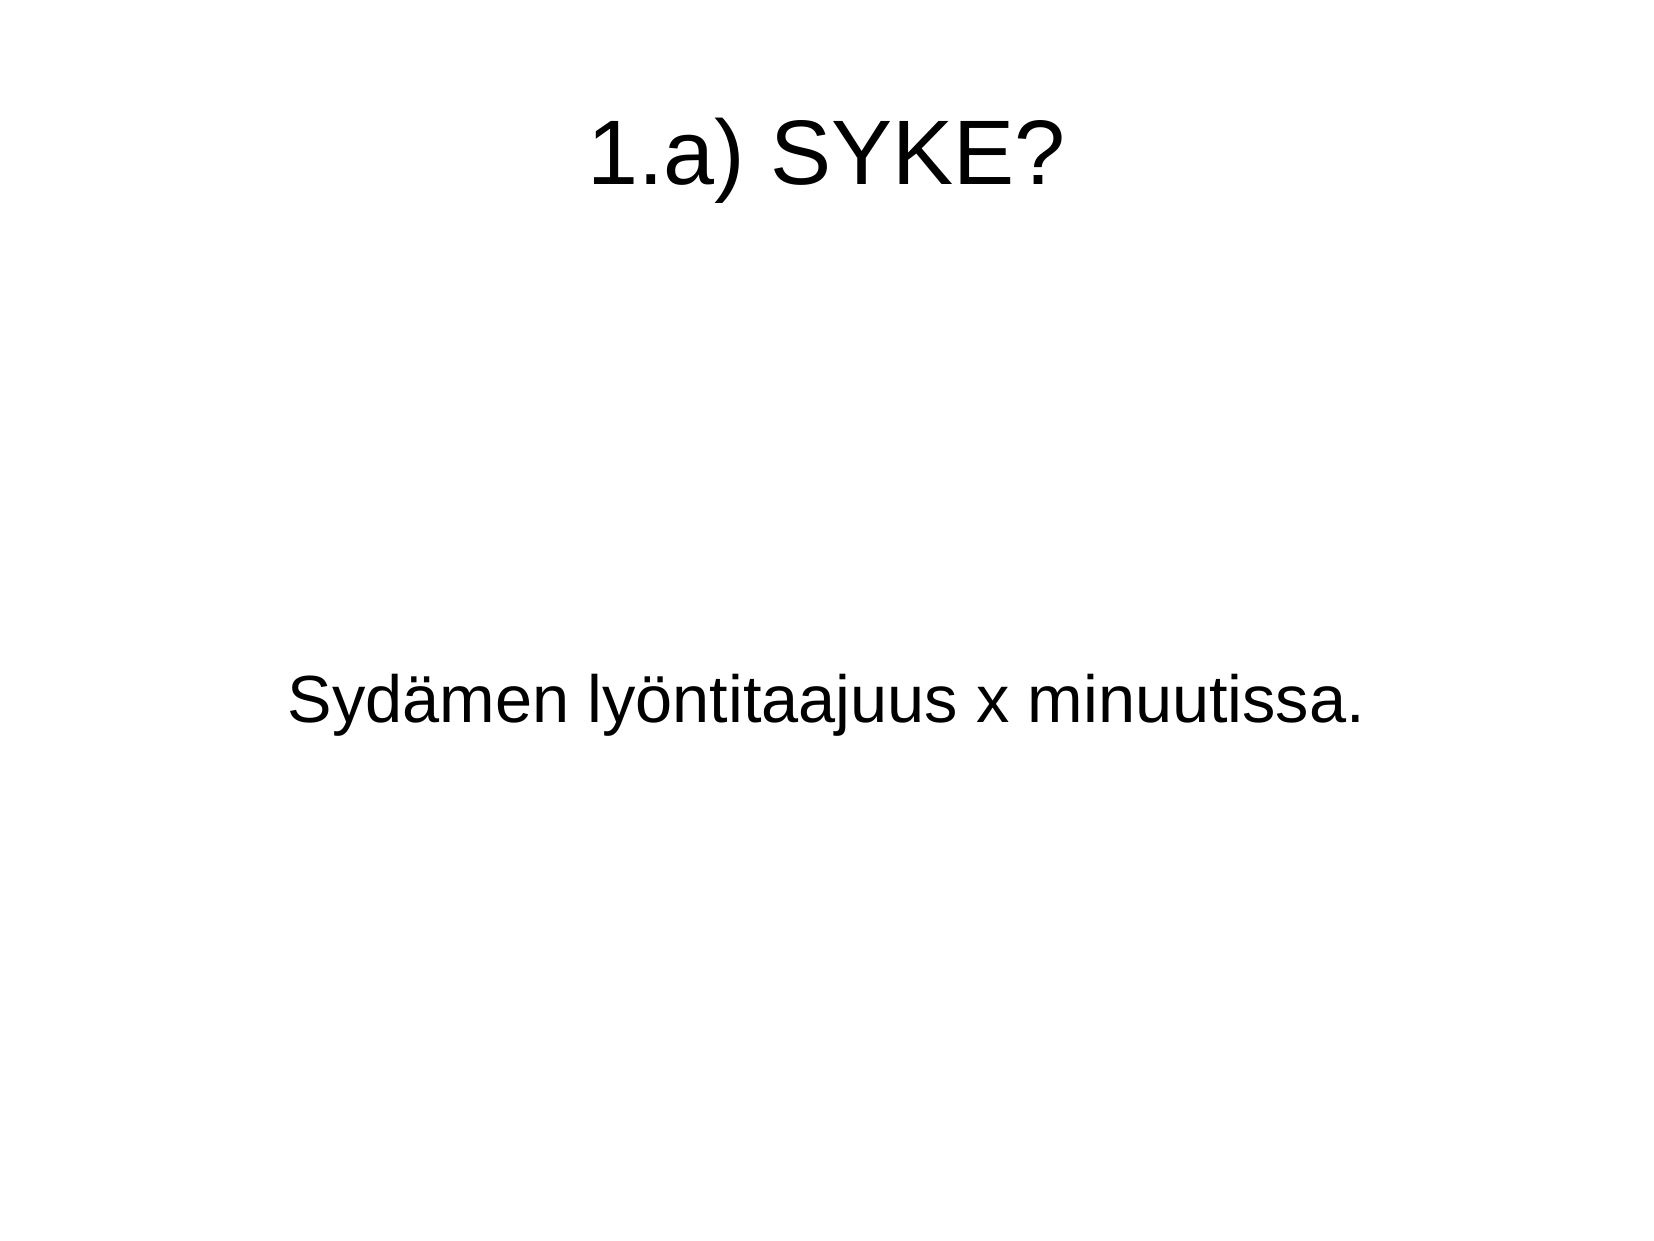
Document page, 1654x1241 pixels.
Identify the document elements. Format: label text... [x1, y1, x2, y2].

title 1.a) SYKE? [82, 49, 1571, 257]
subtitle Sydämen lyöntitaajuus x minuutissa. [82, 290, 1571, 1109]
